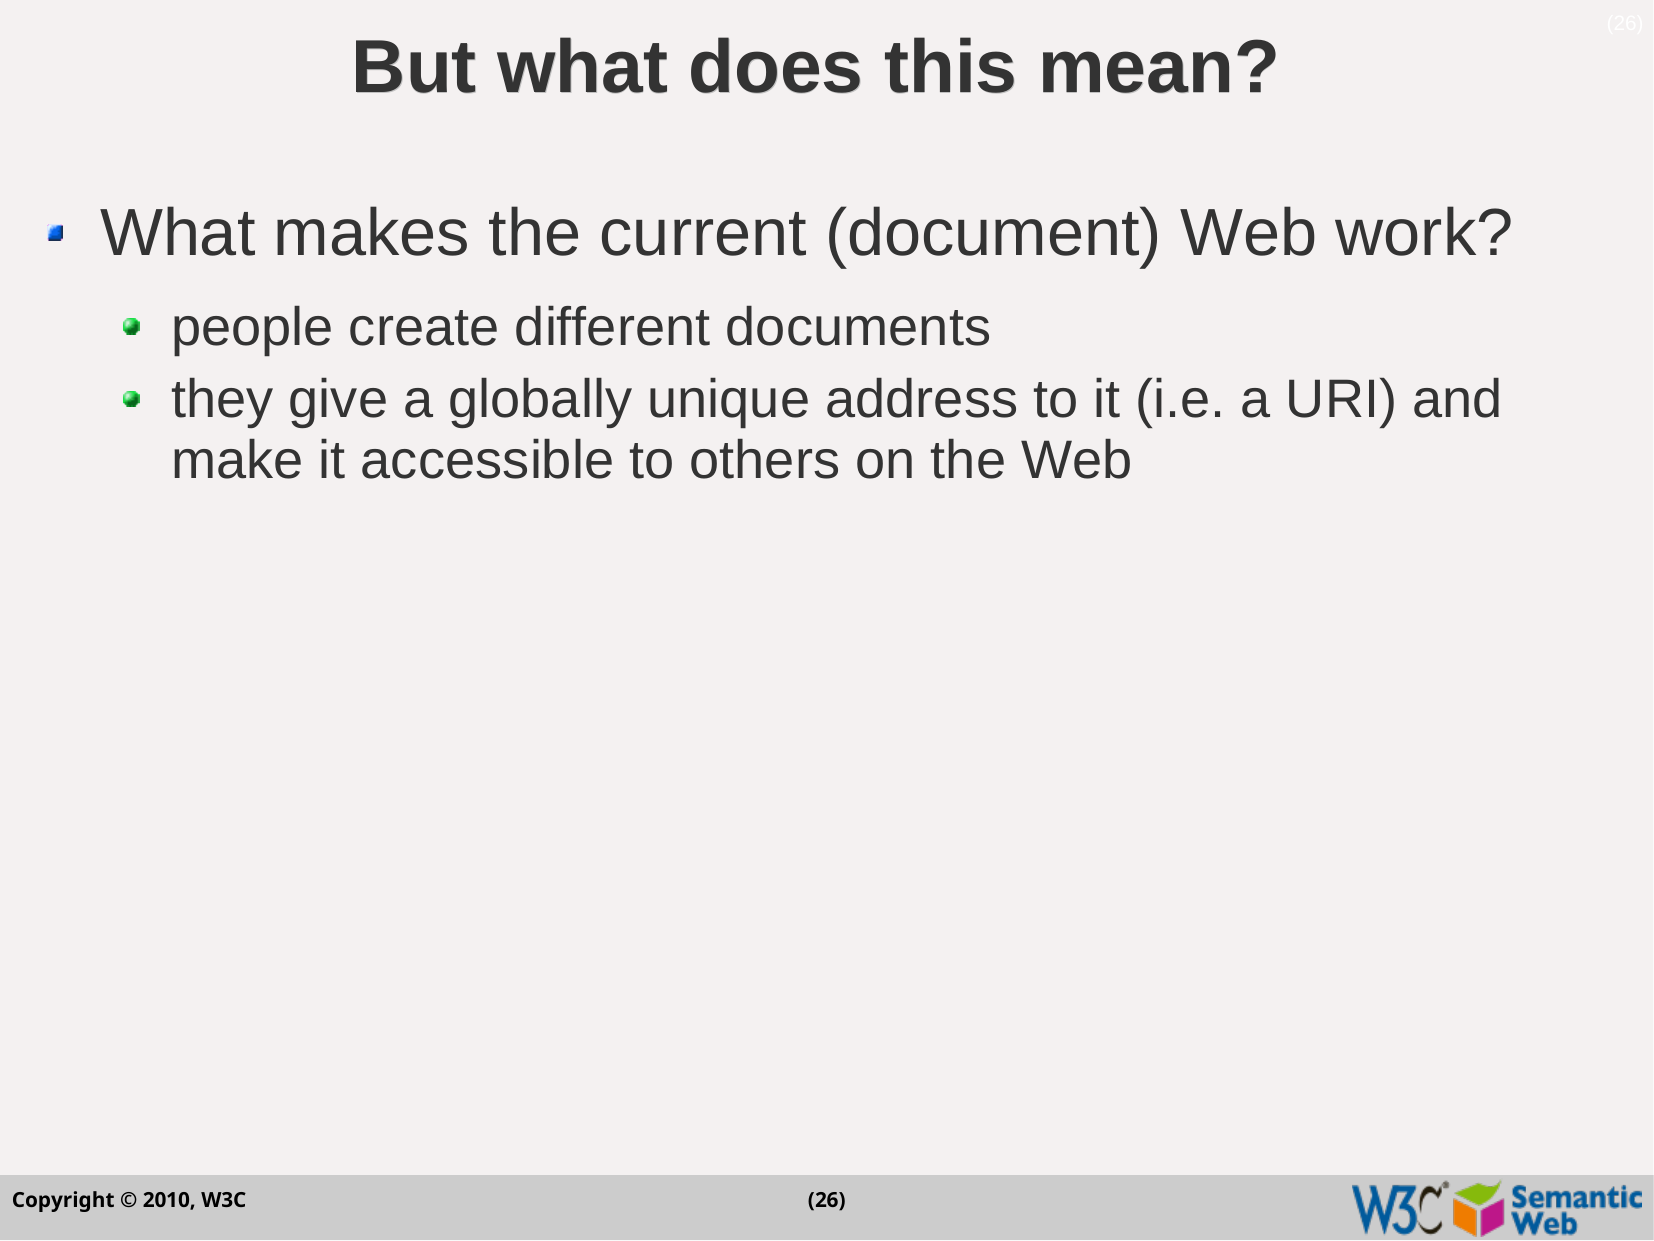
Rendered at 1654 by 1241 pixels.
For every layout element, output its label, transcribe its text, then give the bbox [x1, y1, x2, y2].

list What makes the current (document) Web work? people create different documents they give a globally unique address to it (i.e. a URI) and make it accessible to others on the Web [29, 194, 1624, 1077]
picture [1352, 1178, 1642, 1237]
title But what does this mean? [0, 13, 1654, 117]
